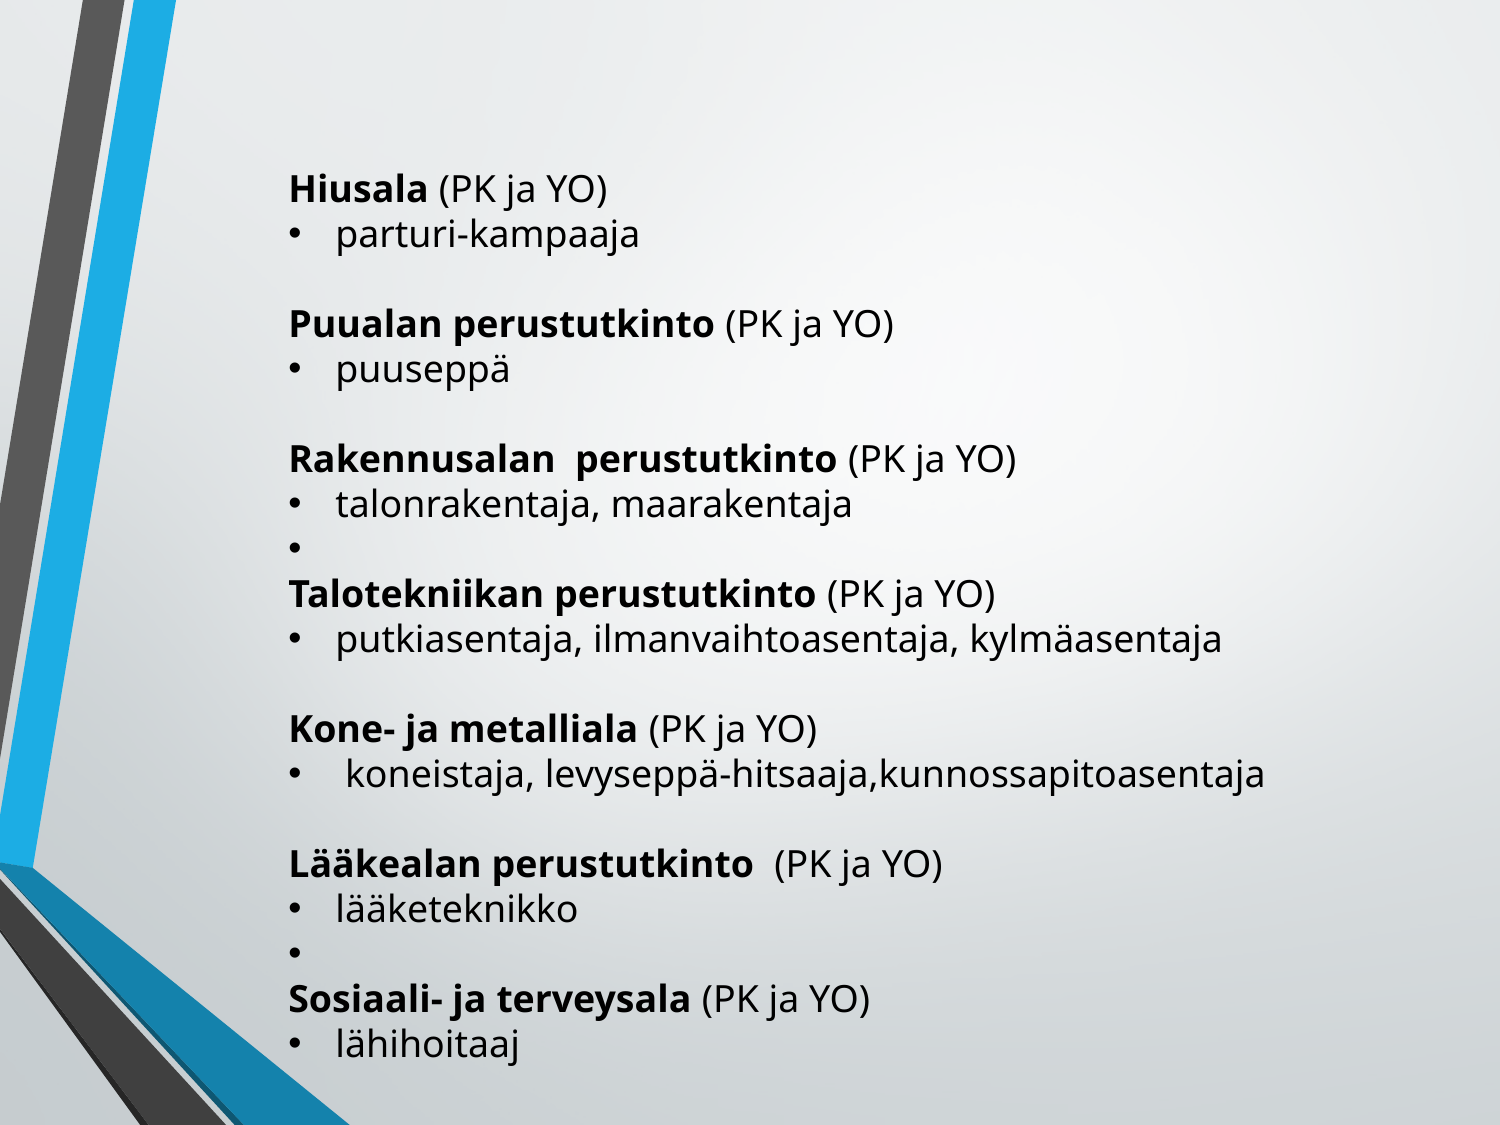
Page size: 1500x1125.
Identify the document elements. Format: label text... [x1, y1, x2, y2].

text_box Hiusala (PK ja YO) parturi-kampaaja Puualan perustutkinto (PK ja YO) puuseppä Rakennusalan perustutkinto (PK ja YO) talonrakentaja, maarakentaja Talotekniikan perustutkinto (PK ja YO) putkiasentaja, ilmanvaihtoasentaja, kylmäasentaja Kone- ja metalliala (PK ja YO) koneistaja, levyseppä-hitsaaja,kunnossapitoasentaja Lääkealan perustutkinto (PK ja YO) lääketeknikko Sosiaali- ja terveysala (PK ja YO) lähihoitaaj [273, 157, 1500, 1125]
